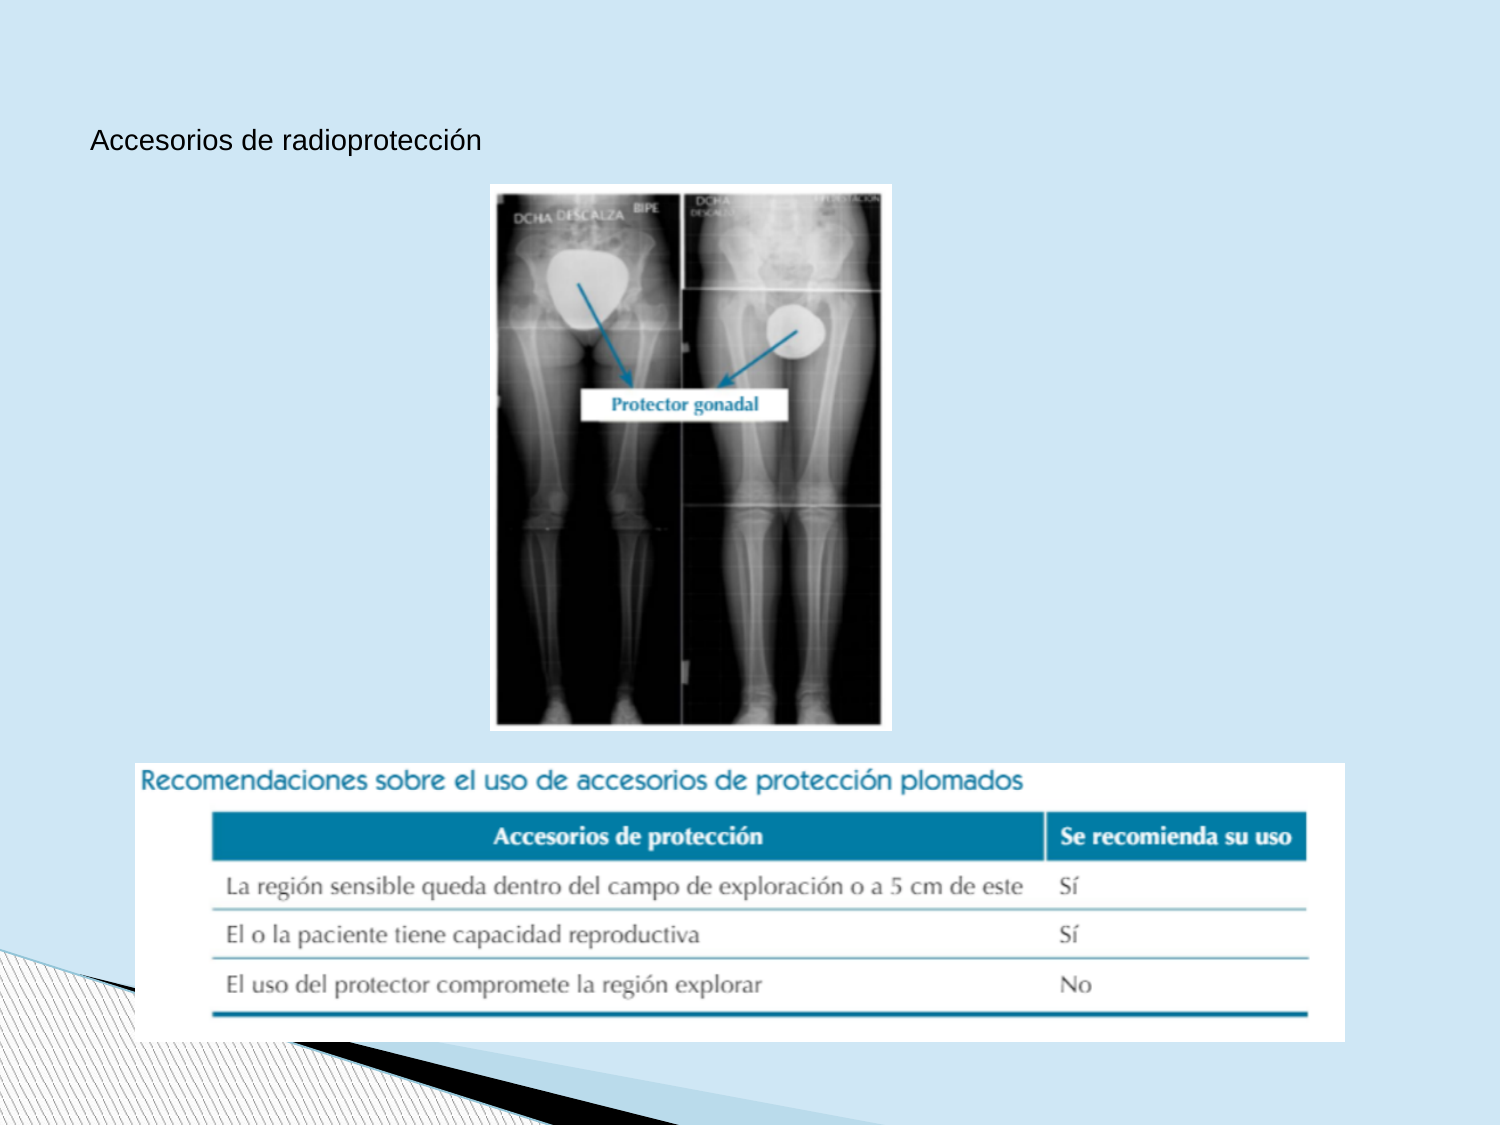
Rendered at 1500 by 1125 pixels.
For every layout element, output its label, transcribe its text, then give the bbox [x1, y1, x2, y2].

picture [0, 763, 1345, 1125]
title Accesorios de radioprotección [75, 44, 1425, 233]
picture [490, 184, 892, 731]
